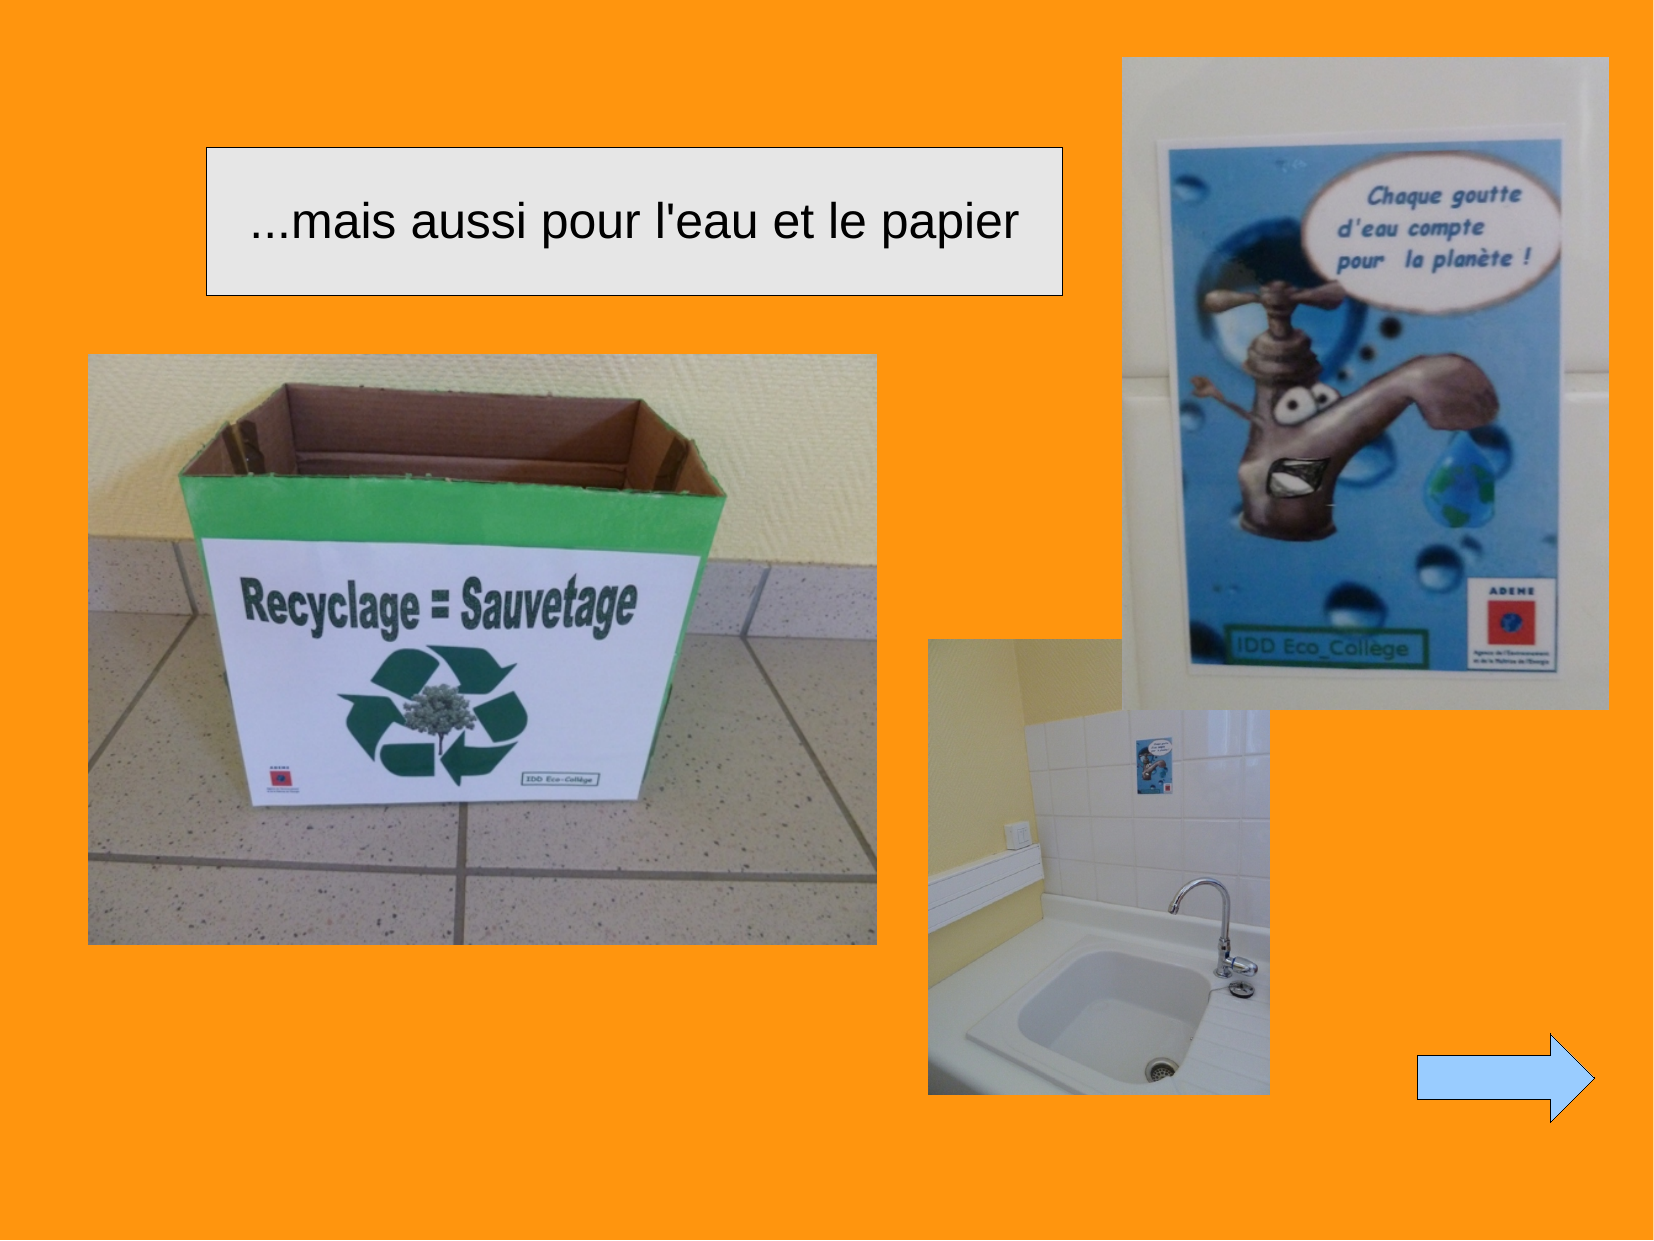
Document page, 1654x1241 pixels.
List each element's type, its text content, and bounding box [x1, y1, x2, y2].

text_box ...mais aussi pour l'eau et le papier [206, 147, 1063, 296]
picture [928, 57, 1609, 1095]
text_box [1417, 1033, 1595, 1123]
picture [88, 354, 877, 945]
